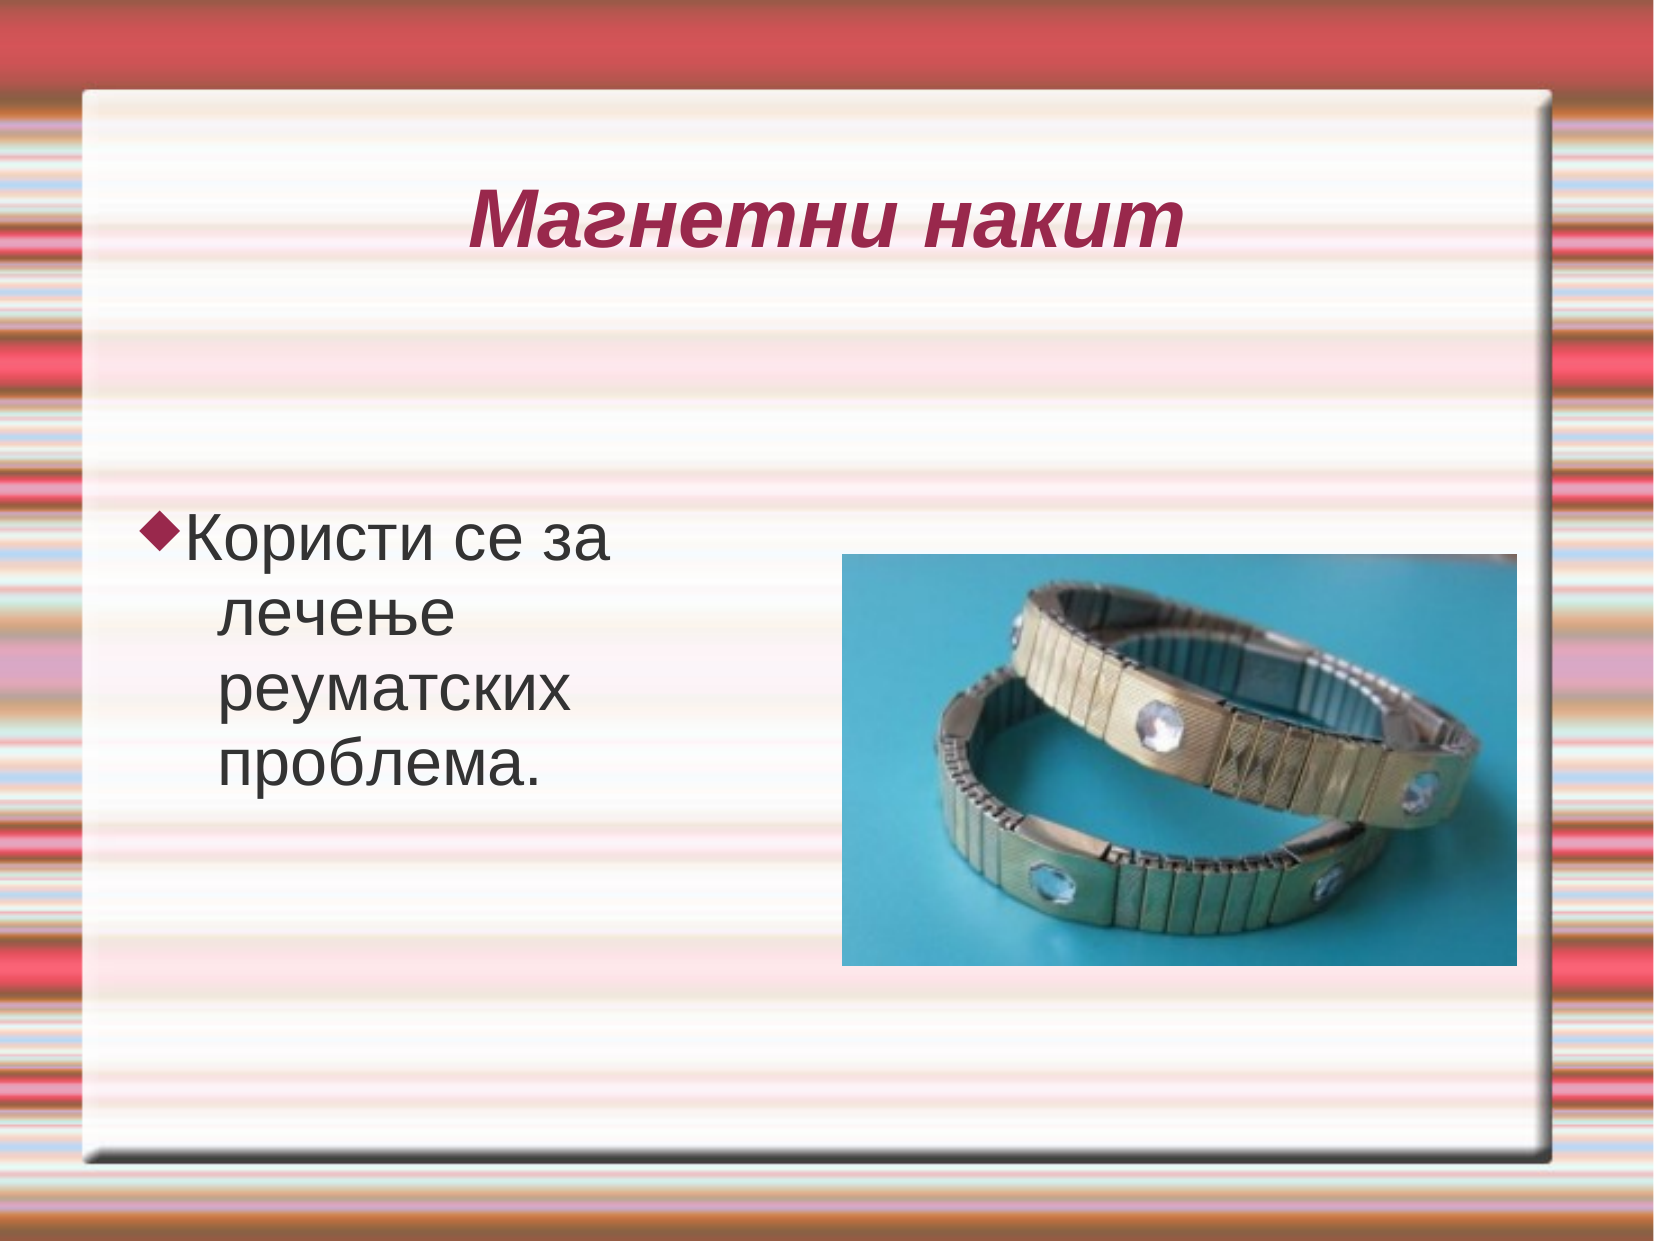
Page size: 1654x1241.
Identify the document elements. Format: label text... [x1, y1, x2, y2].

picture [0, 0, 1654, 1241]
title Магнетни накит [121, 114, 1534, 322]
list Користи се за лечење реуматских проблема. [134, 350, 809, 1170]
